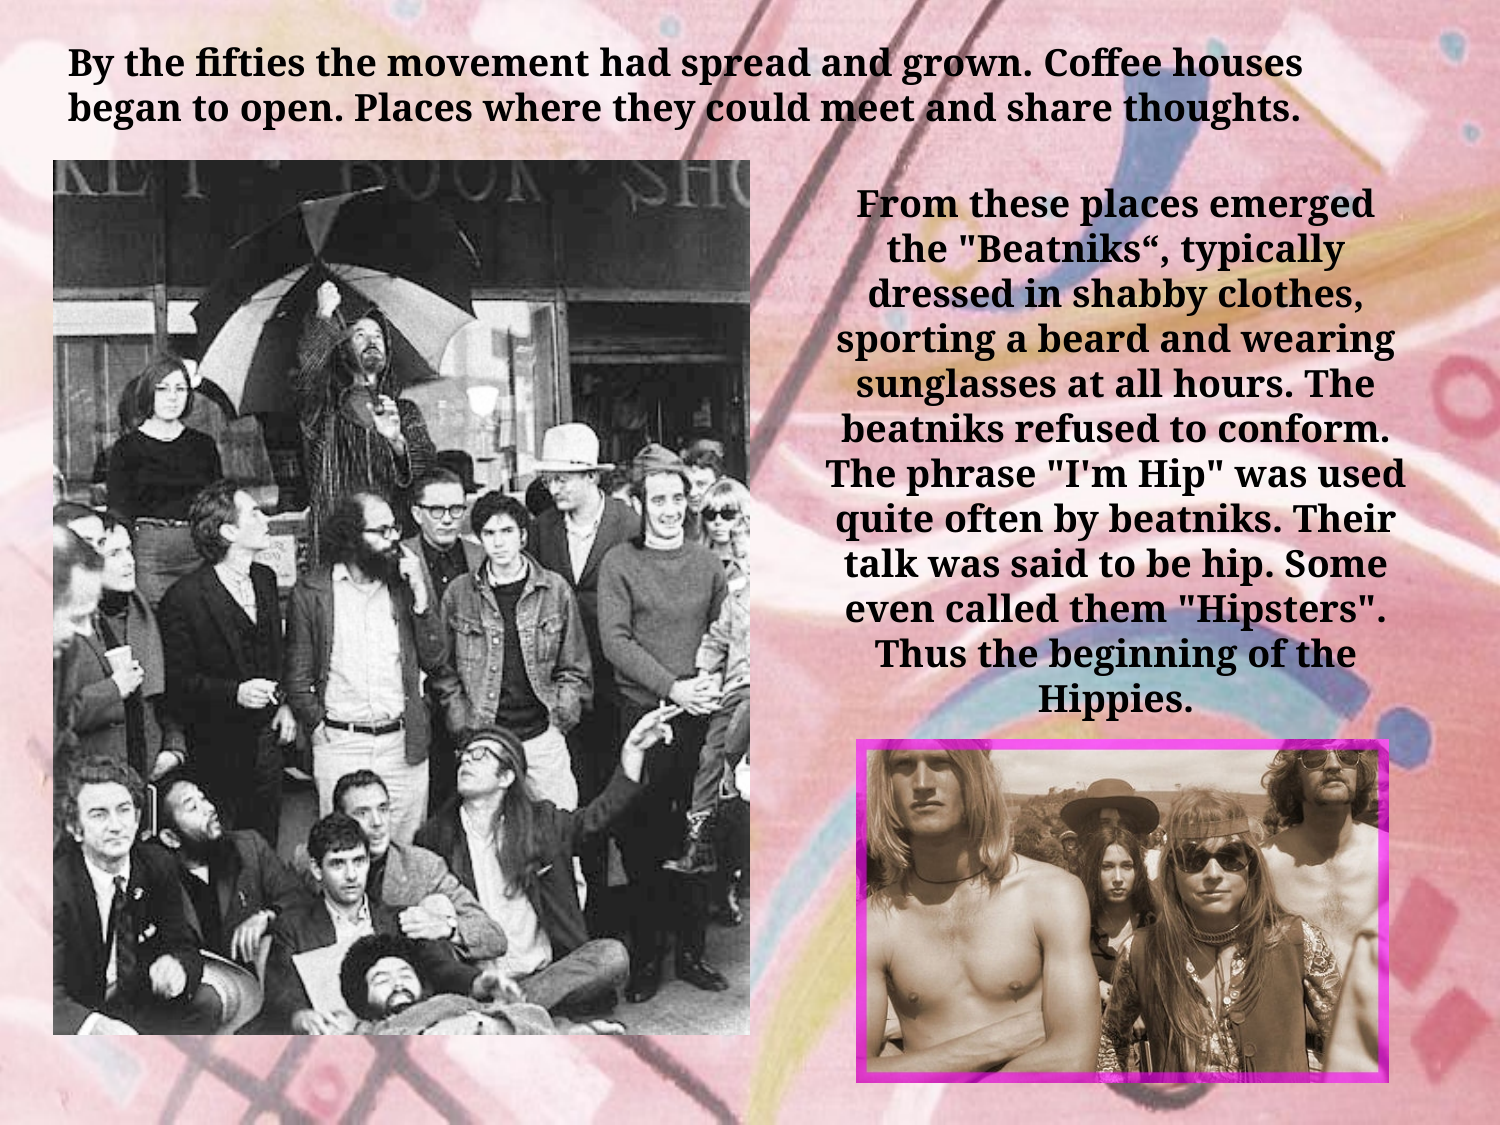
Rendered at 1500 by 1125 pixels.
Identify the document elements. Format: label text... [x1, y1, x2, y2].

picture [0, 0, 1500, 1125]
text_box From these places emerged the "Beatniks“, typically dressed in shabby clothes, sporting a beard and wearing sunglasses at all hours. The beatniks refused to conform. The phrase "I'm Hip" was used quite often by beatniks. Their talk was said to be hip. Some even called them "Hipsters". Thus the beginning of the Hippies. [809, 172, 1424, 729]
text_box By the fifties the movement had spread and grown. Coffee houses began to open. Places where they could meet and share thoughts. [53, 30, 1392, 137]
